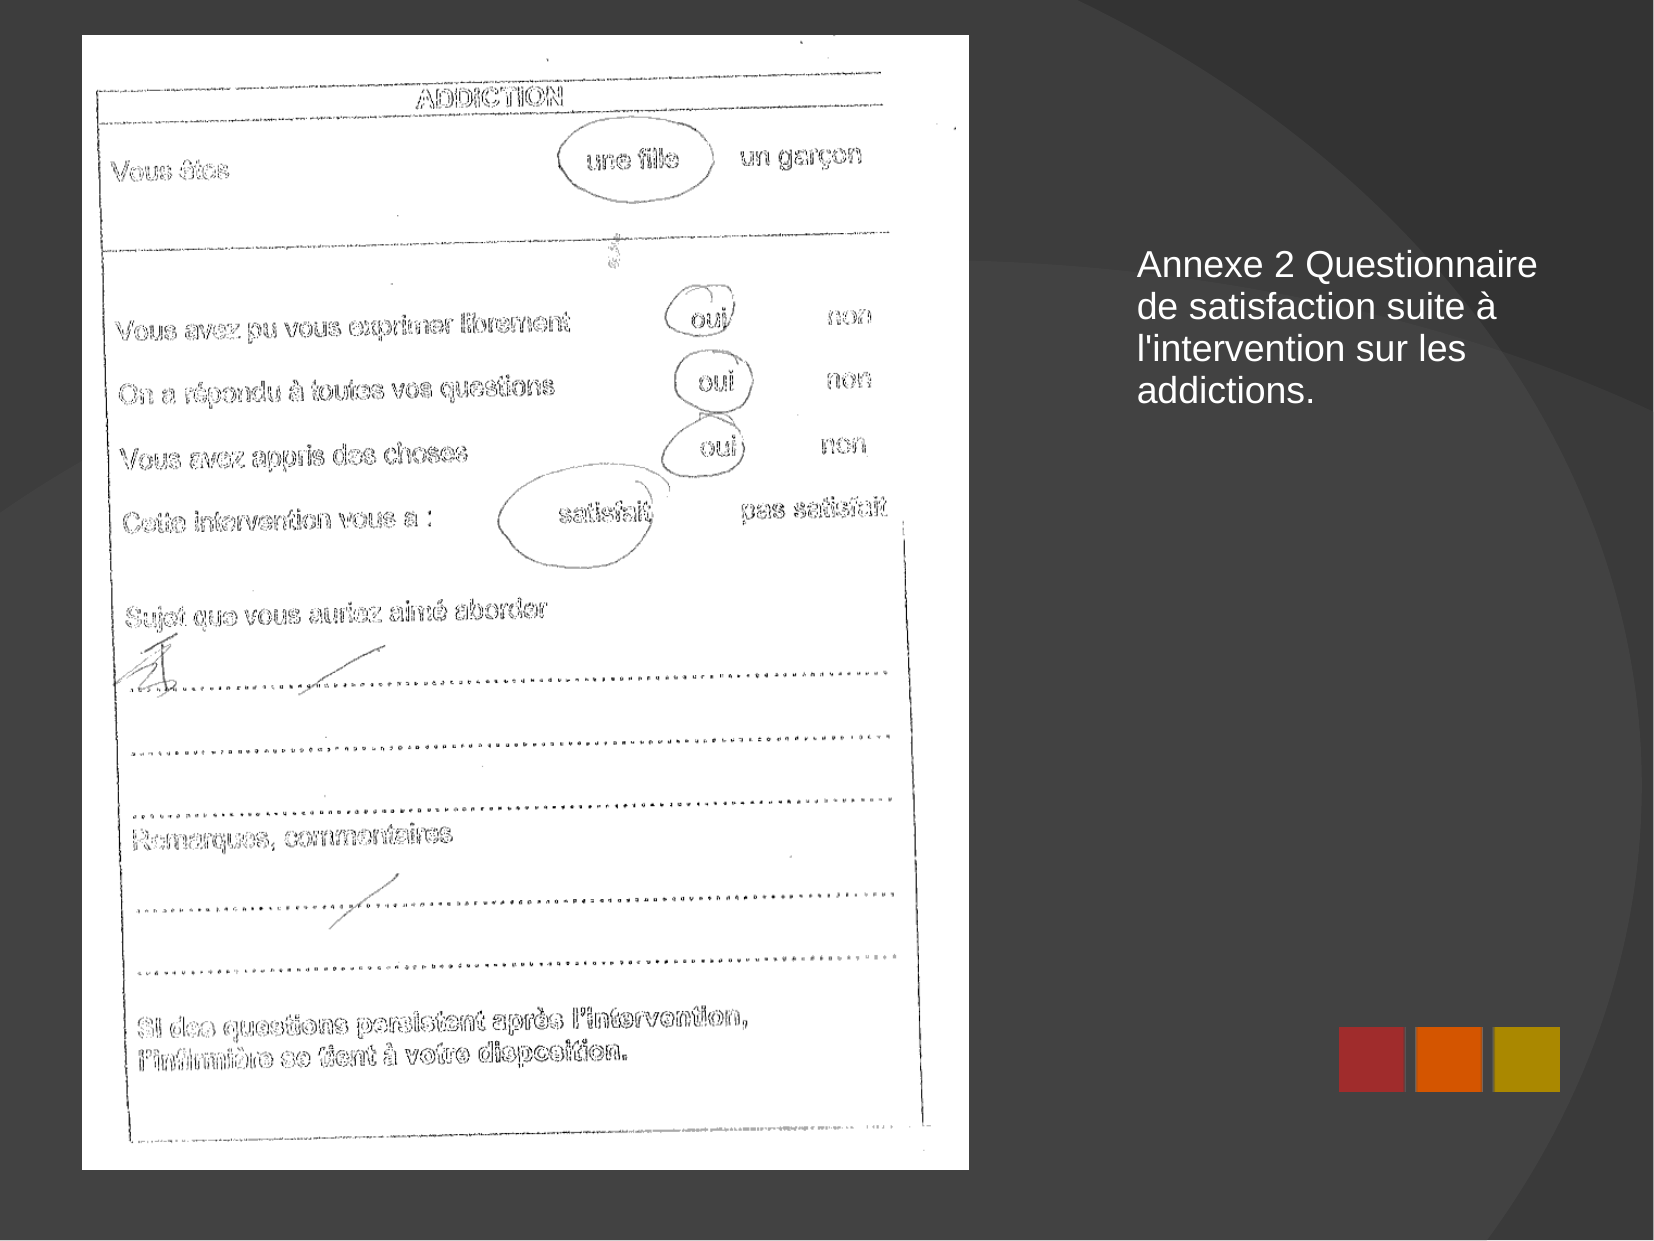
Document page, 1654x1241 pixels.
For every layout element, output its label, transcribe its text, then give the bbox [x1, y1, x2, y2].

picture [1339, 1027, 1560, 1092]
picture [82, 35, 969, 1170]
text_box Annexe 2 Questionnaire de satisfaction suite à l'intervention sur les addictions. [1122, 236, 1583, 419]
